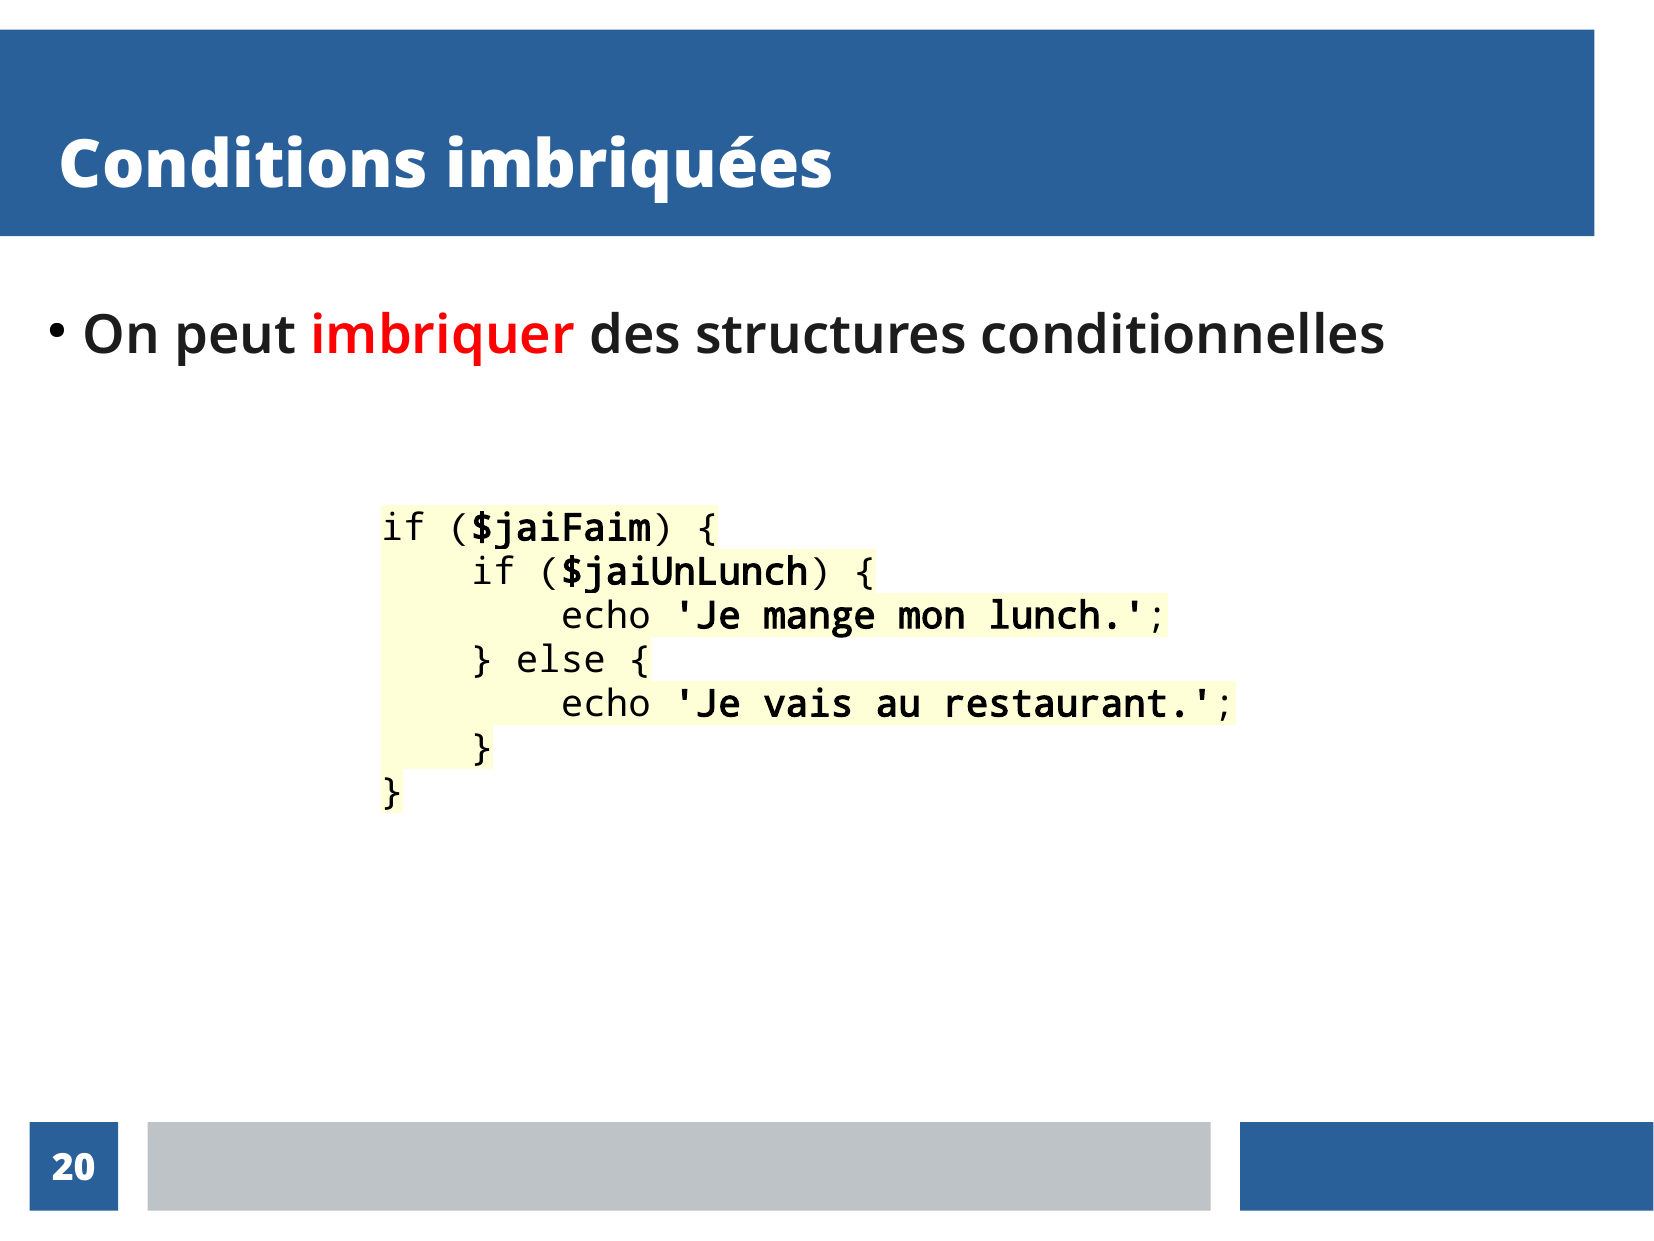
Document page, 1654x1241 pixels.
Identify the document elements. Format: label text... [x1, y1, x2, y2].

title Conditions imbriquées [59, 59, 1595, 207]
text_box if ($jaiFaim) { if ($jaiUnLunch) { echo 'Je mange mon lunch.'; } else { echo 'Je vais au restaurant.'; } } [366, 498, 1300, 821]
list On peut imbriquer des structures conditionnelles [47, 295, 1554, 455]
